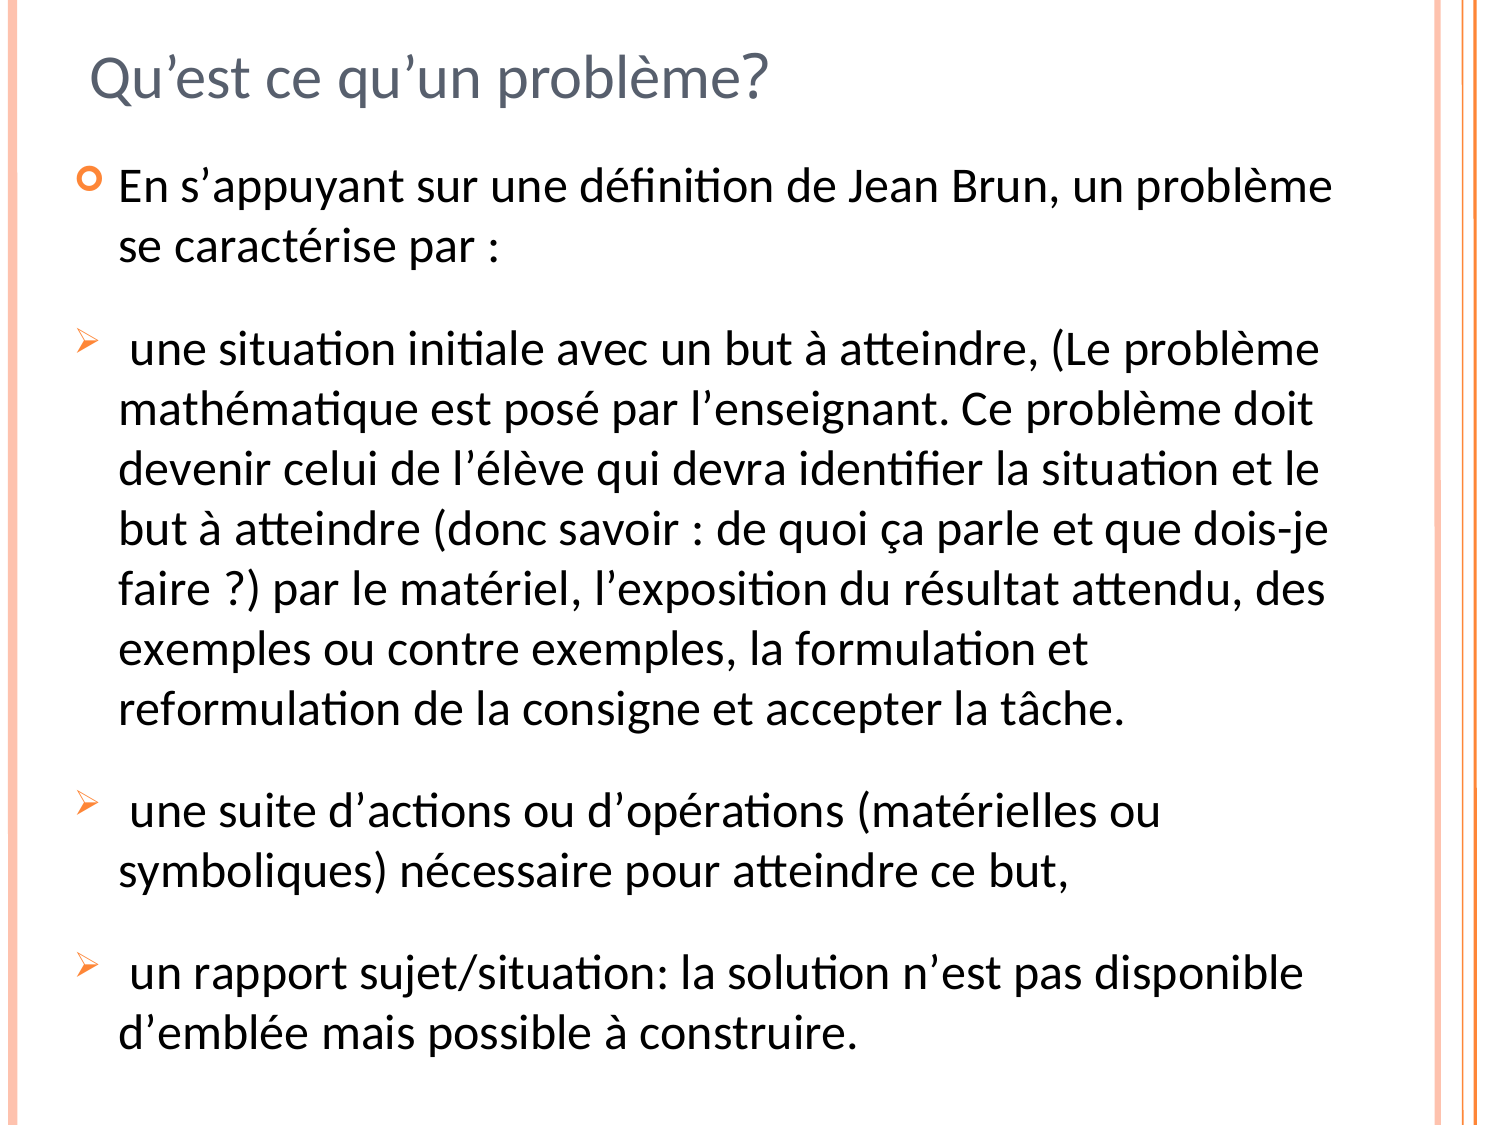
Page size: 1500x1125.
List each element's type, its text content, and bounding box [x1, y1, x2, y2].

title Qu’est ce qu’un problème? [74, 28, 1300, 119]
text_box En s’appuyant sur une définition de Jean Brun, un problème se caractérise par : une situation initiale avec un but à atteindre, (Le problème mathématique est posé par l’enseignant. Ce problème doit devenir celui de l’élève qui devra identifier la situation et le but à atteindre (donc savoir : de quoi ça parle et que dois-je faire ?) par le matériel, l’exposition du résultat attendu, des exemples ou contre exemples, la formulation et reformulation de la consigne et accepter la tâche. une suite d’actions ou d’opérations (matérielles ou symboliques) nécessaire pour atteindre ce but, un rapport sujet/situation: la solution n’est pas disponible d’emblée mais possible à construire. [59, 145, 1388, 945]
